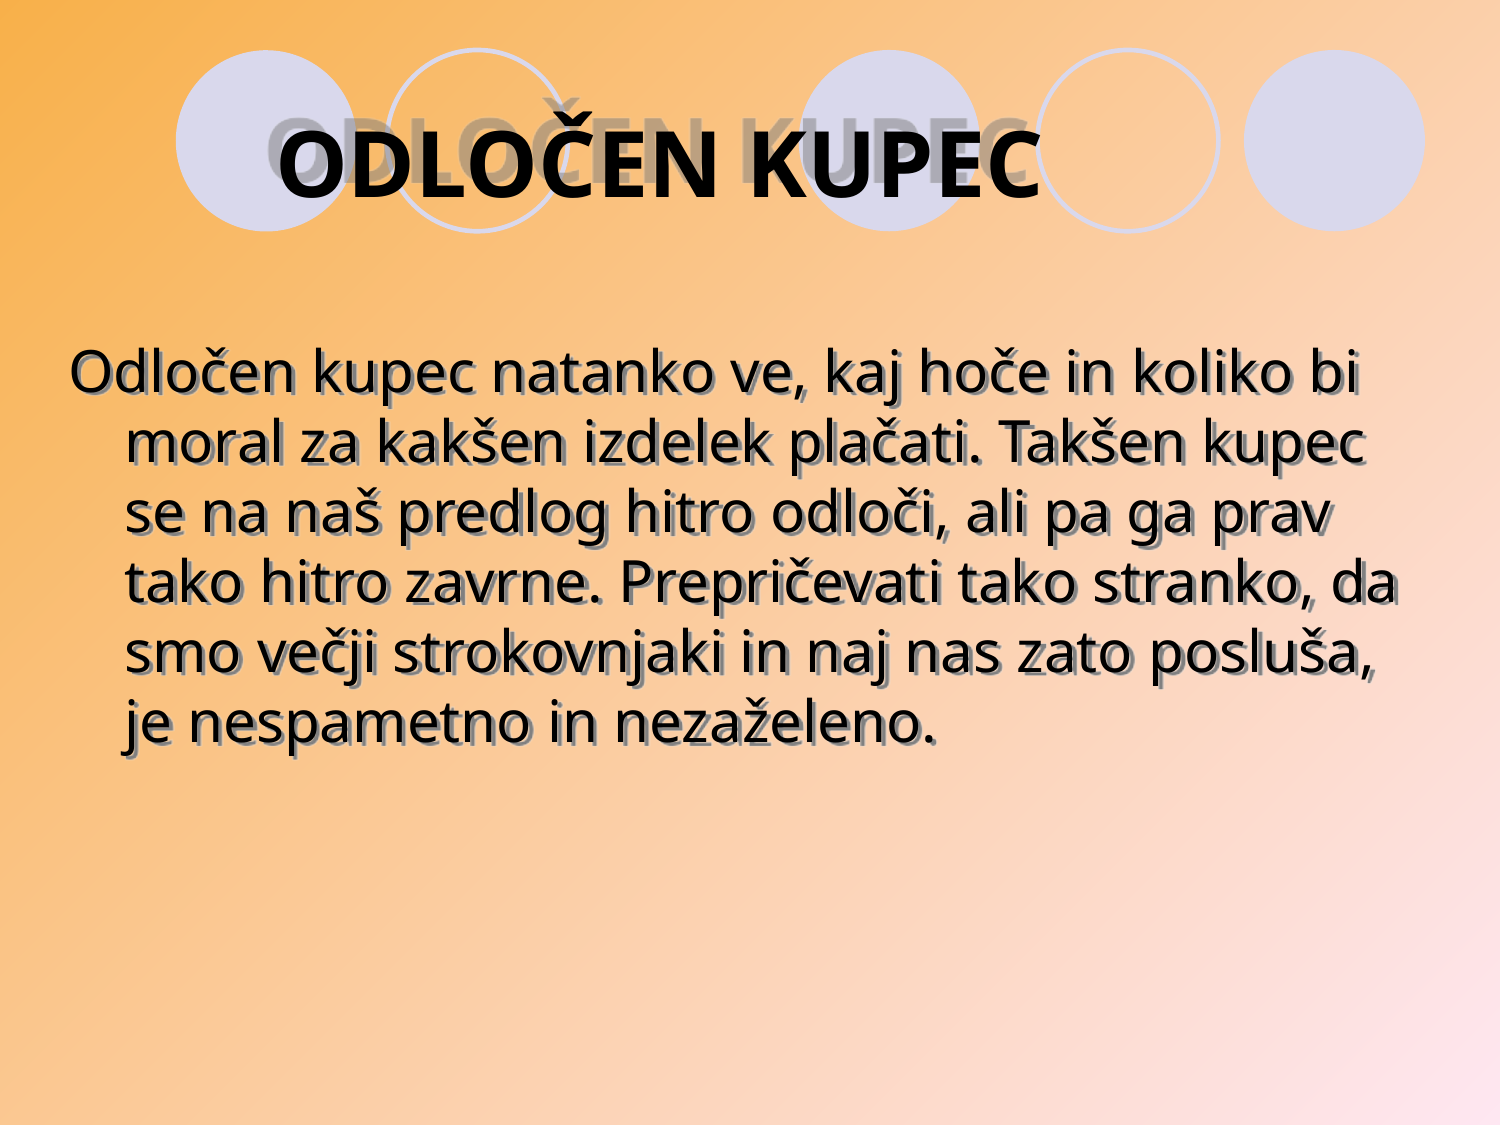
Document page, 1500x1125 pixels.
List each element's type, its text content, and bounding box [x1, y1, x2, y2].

title ODLOČEN KUPEC [41, 54, 1279, 268]
list Odločen kupec natanko ve, kaj hoče in koliko bi moral za kakšen izdelek plačati. Takšen kupec se na naš predlog hitro odloči, ali pa ga prav tako hitro zavrne. Prepričevati tako stranko, da smo večji strokovnjaki in naj nas zato posluša, je nespametno in nezaželeno. [53, 326, 1447, 1125]
